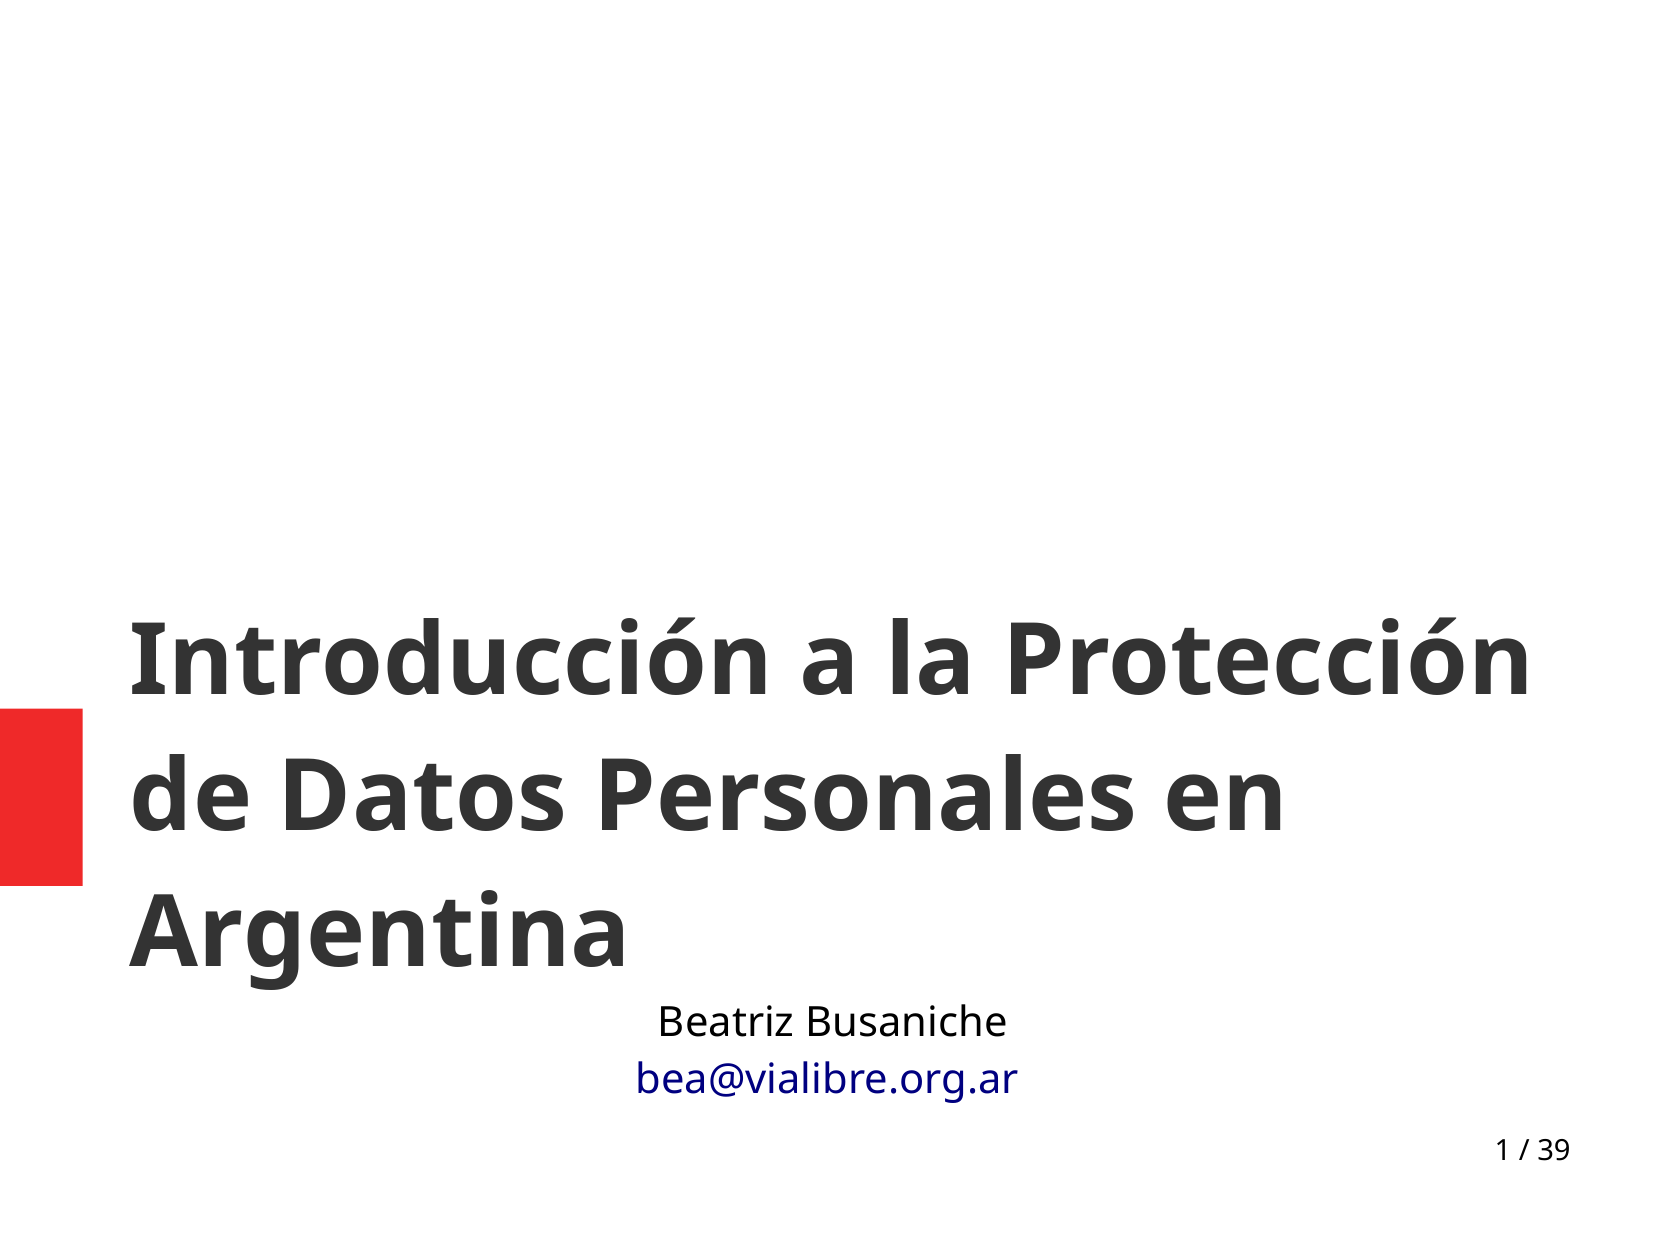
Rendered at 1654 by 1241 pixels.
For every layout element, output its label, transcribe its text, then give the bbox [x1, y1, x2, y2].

title Introducción a la Protección de Datos Personales en Argentina [129, 616, 1536, 966]
subtitle Beatriz Busaniche bea@vialibre.org.ar [129, 968, 1536, 1130]
